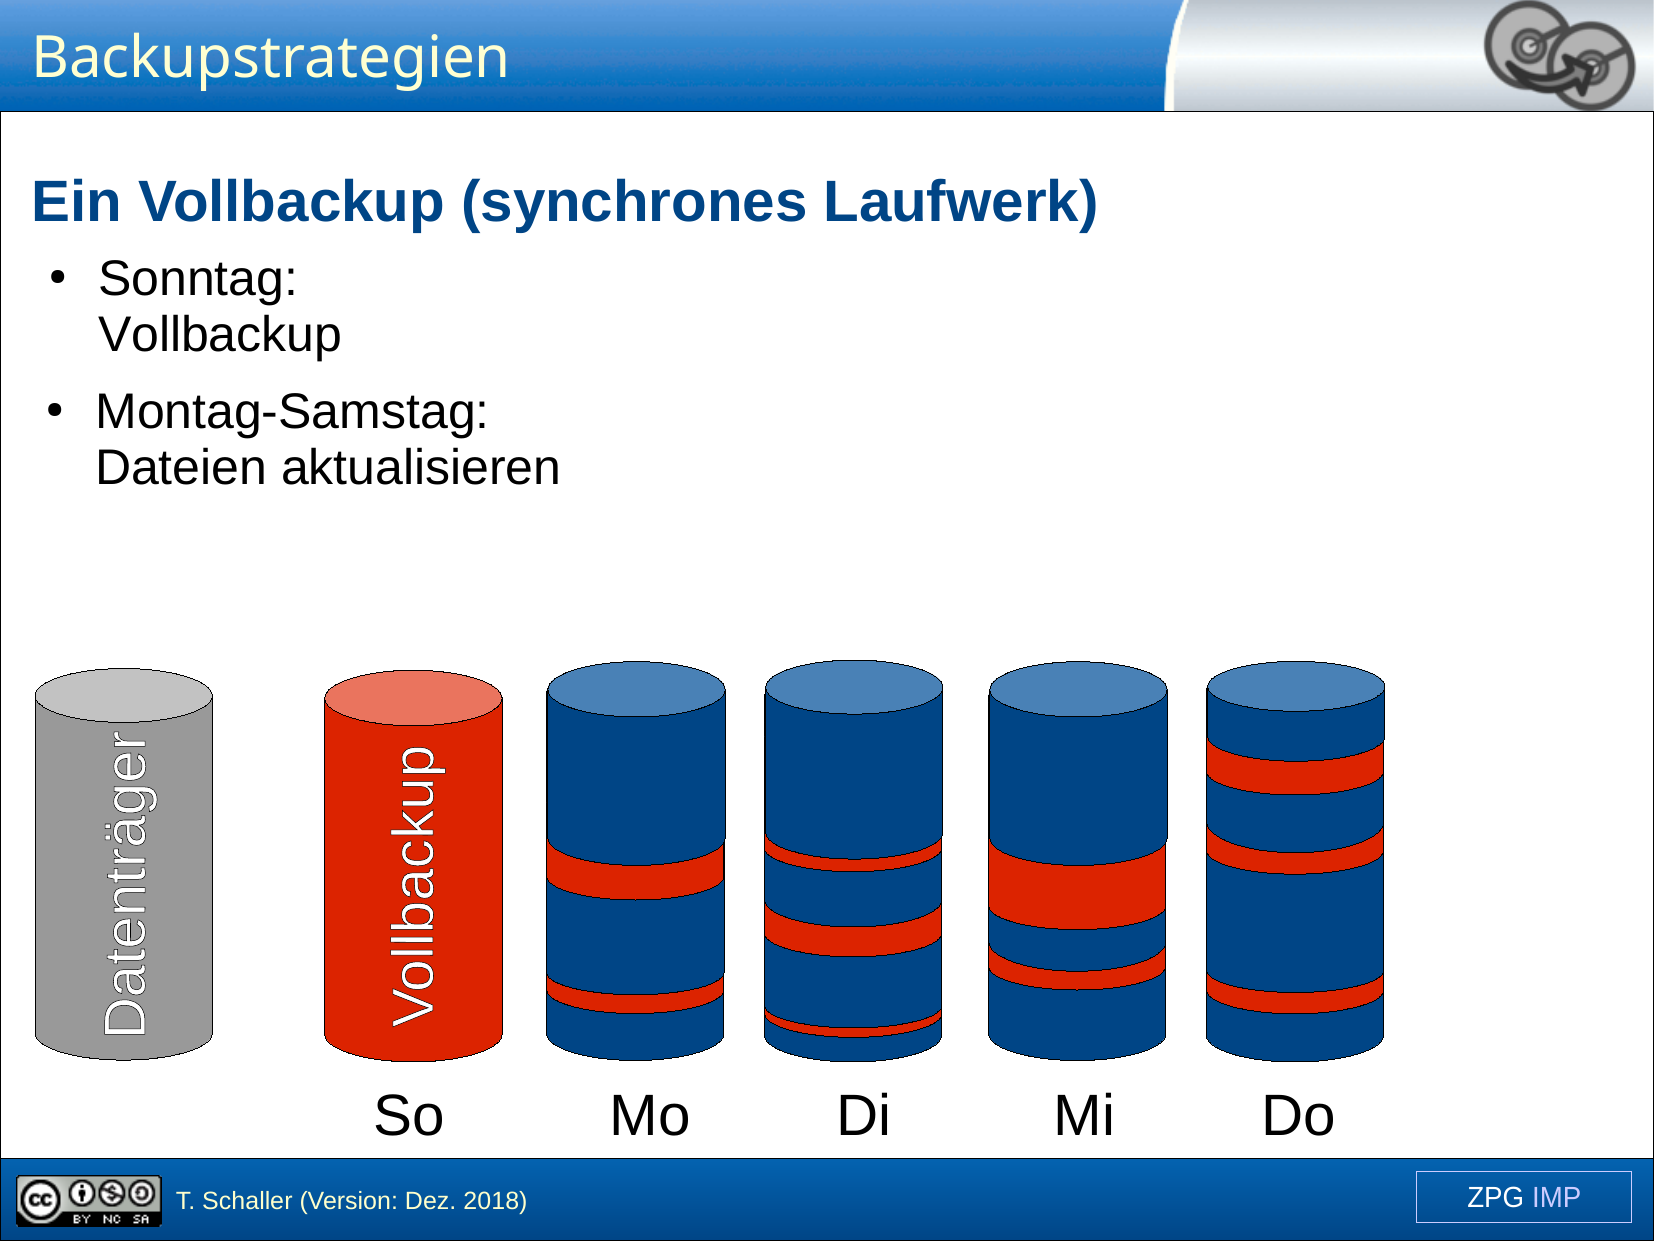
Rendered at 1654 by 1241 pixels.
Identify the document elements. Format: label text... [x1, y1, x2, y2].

text_box [35, 700, 175, 1061]
text_box [1206, 688, 1385, 1062]
text_box [988, 690, 1168, 1061]
text_box Vollbackup [372, 635, 500, 1043]
text_box So Mo Di Mi Do [358, 1075, 1391, 1202]
title Backupstrategien [31, 16, 1151, 94]
picture [0, 0, 1654, 111]
text_box Datenträger [84, 648, 212, 1055]
text_box Montag-Samstag: Dateien aktualisieren [45, 383, 763, 495]
picture [16, 1175, 162, 1227]
text_box [324, 700, 498, 1062]
text_box [546, 690, 726, 1061]
text_box Ein Vollbackup (synchrones Laufwerk) [31, 168, 1321, 236]
text_box [764, 689, 943, 1062]
text_box Sonntag: Vollbackup [48, 250, 989, 362]
